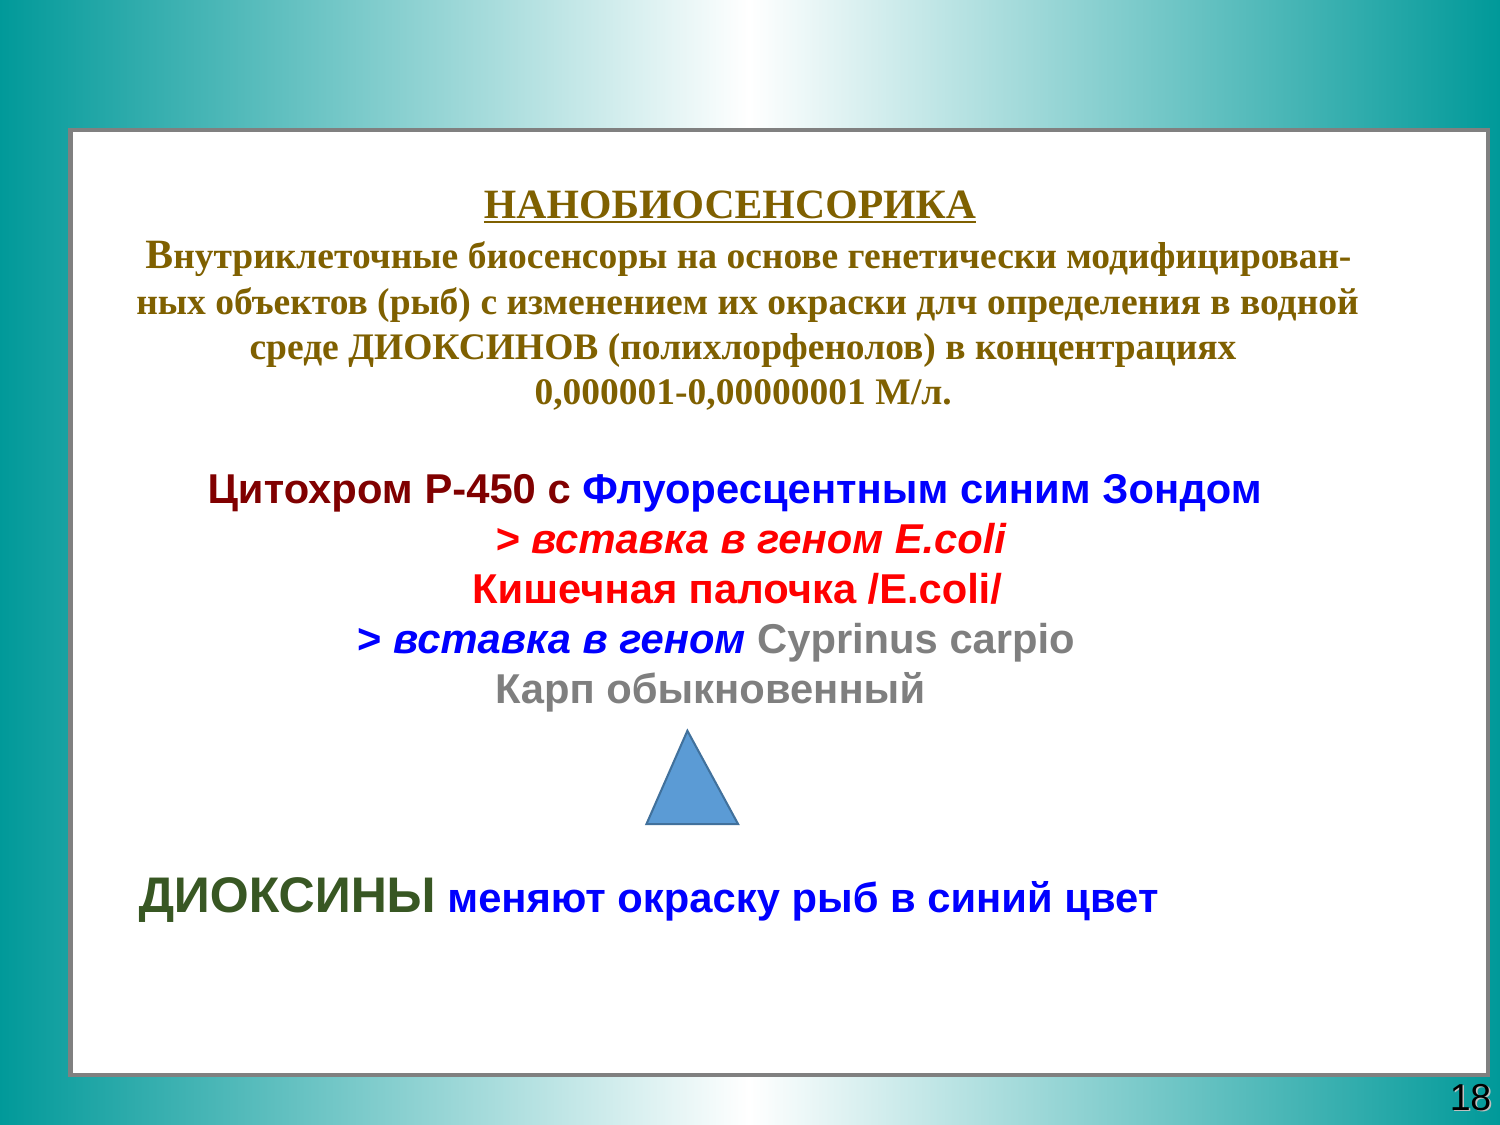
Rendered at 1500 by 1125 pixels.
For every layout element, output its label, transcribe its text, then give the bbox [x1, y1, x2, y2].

text_box НАНОБИОСЕНСОРИКА Внутриклеточные биосенсоры на основе генетически модифицирован- ных объектов (рыб) с изменением их окраски длч определения в водной среде ДИОКСИНОВ (полихлорфенолов) в концентрациях 0,000001-0,00000001 М/л. Цитохром P-450 c Флуоресцентным синим Зондом > вставка в геном E.coli Кишечная палочка /E.coli/ > вставка в геном Cyprinus carpio Карп обыкновенный ДИОКСИНЫ меняют окраску рыб в синий цвет [112, 0, 1488, 970]
list [70, 129, 1489, 1075]
text_box [646, 730, 739, 825]
